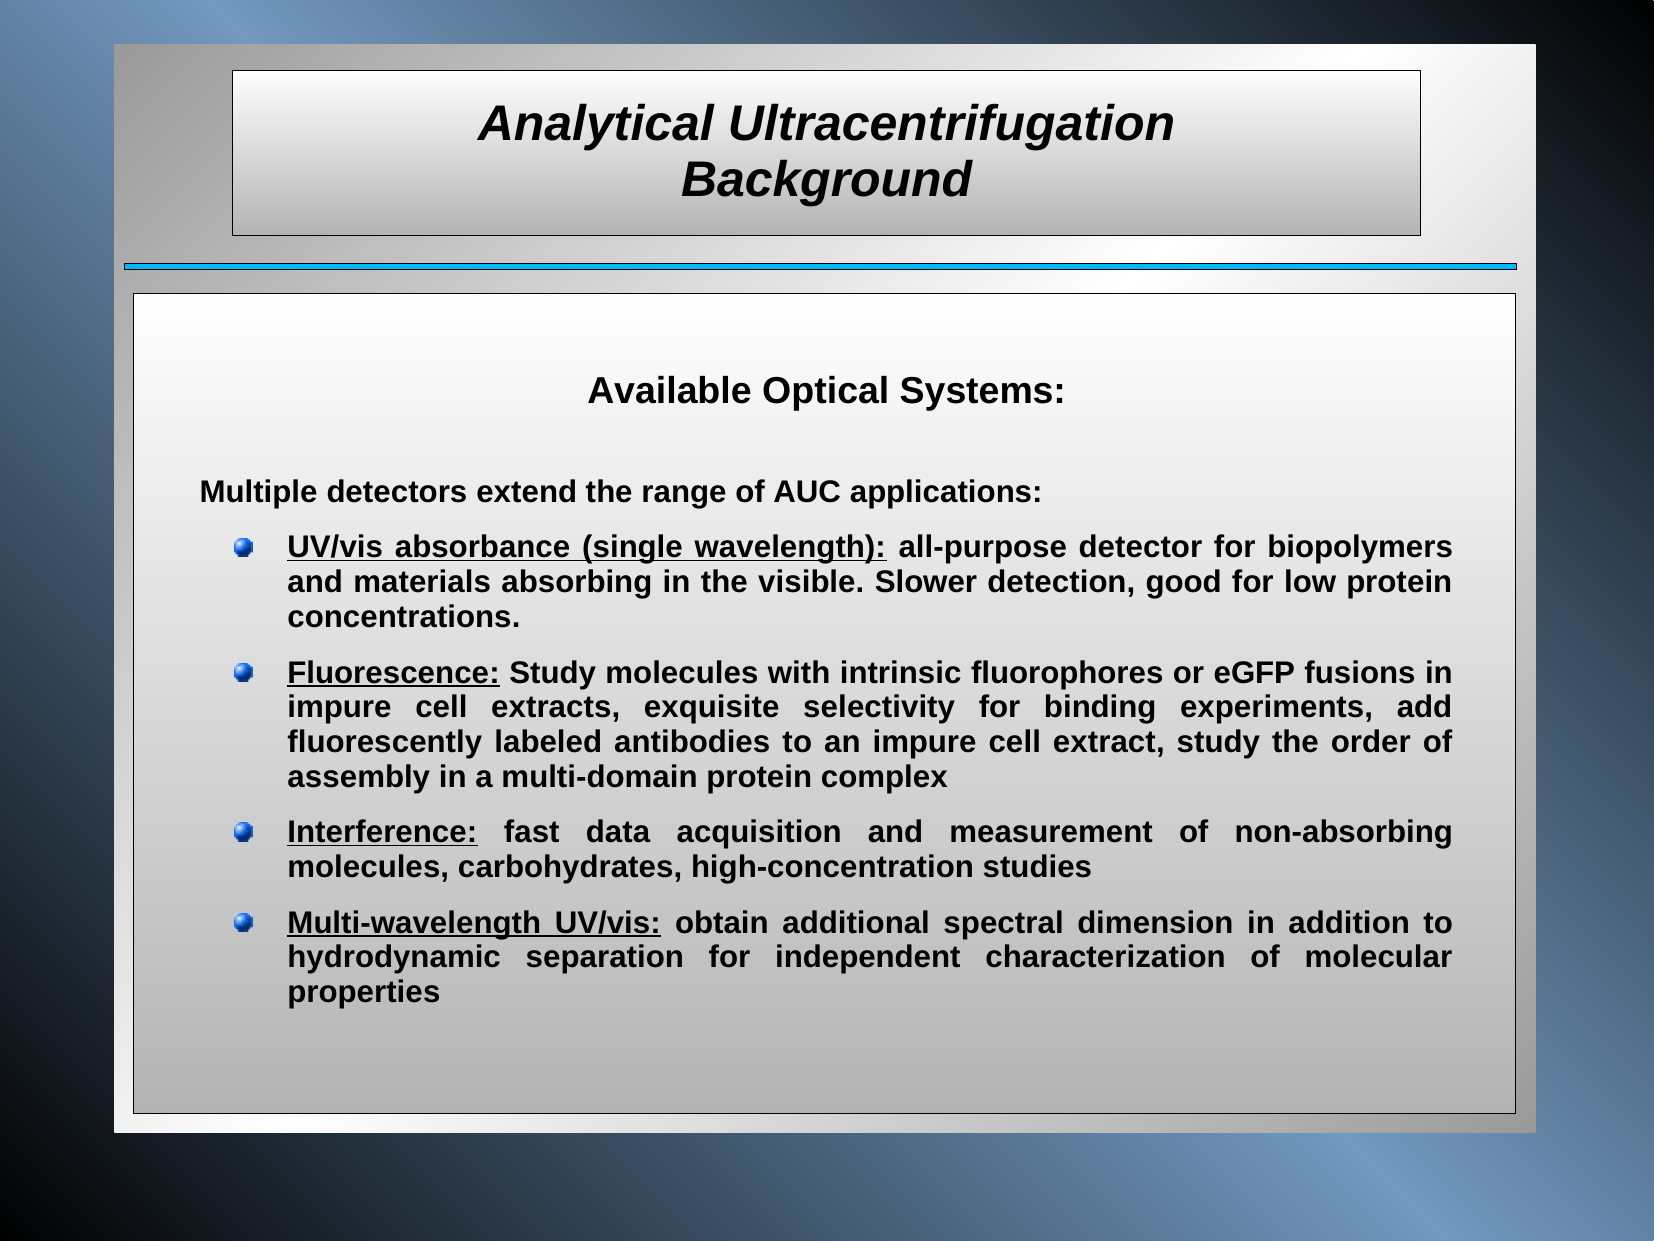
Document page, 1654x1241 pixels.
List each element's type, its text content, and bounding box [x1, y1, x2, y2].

text_box [232, 70, 1421, 236]
text_box Analytical Ultracentrifugation Background [259, 95, 1394, 207]
text_box [133, 293, 1516, 1114]
text_box Available Optical Systems: Multiple detectors extend the range of AUC applications: UV/vis absorbance (single wavelength): all-purpose detector for biopolymers and materials absorbing in the visible. Slower detection, good for low protein concentrations. Fluorescence: Study molecules with intrinsic fluorophores or eGFP fusions in impure cell extracts, exquisite selectivity for binding experiments, add fluorescently labeled antibodies to an impure cell extract, study the order of assembly in a multi-domain protein complex Interference: fast data acquisition and measurement of non-absorbing molecules, carbohydrates, high-concentration studies Multi-wavelength UV/vis: obtain additional spectral dimension in addition to hydrodynamic separation for independent characterization of molecular properties [199, 369, 1455, 1010]
text_box [124, 263, 1517, 270]
